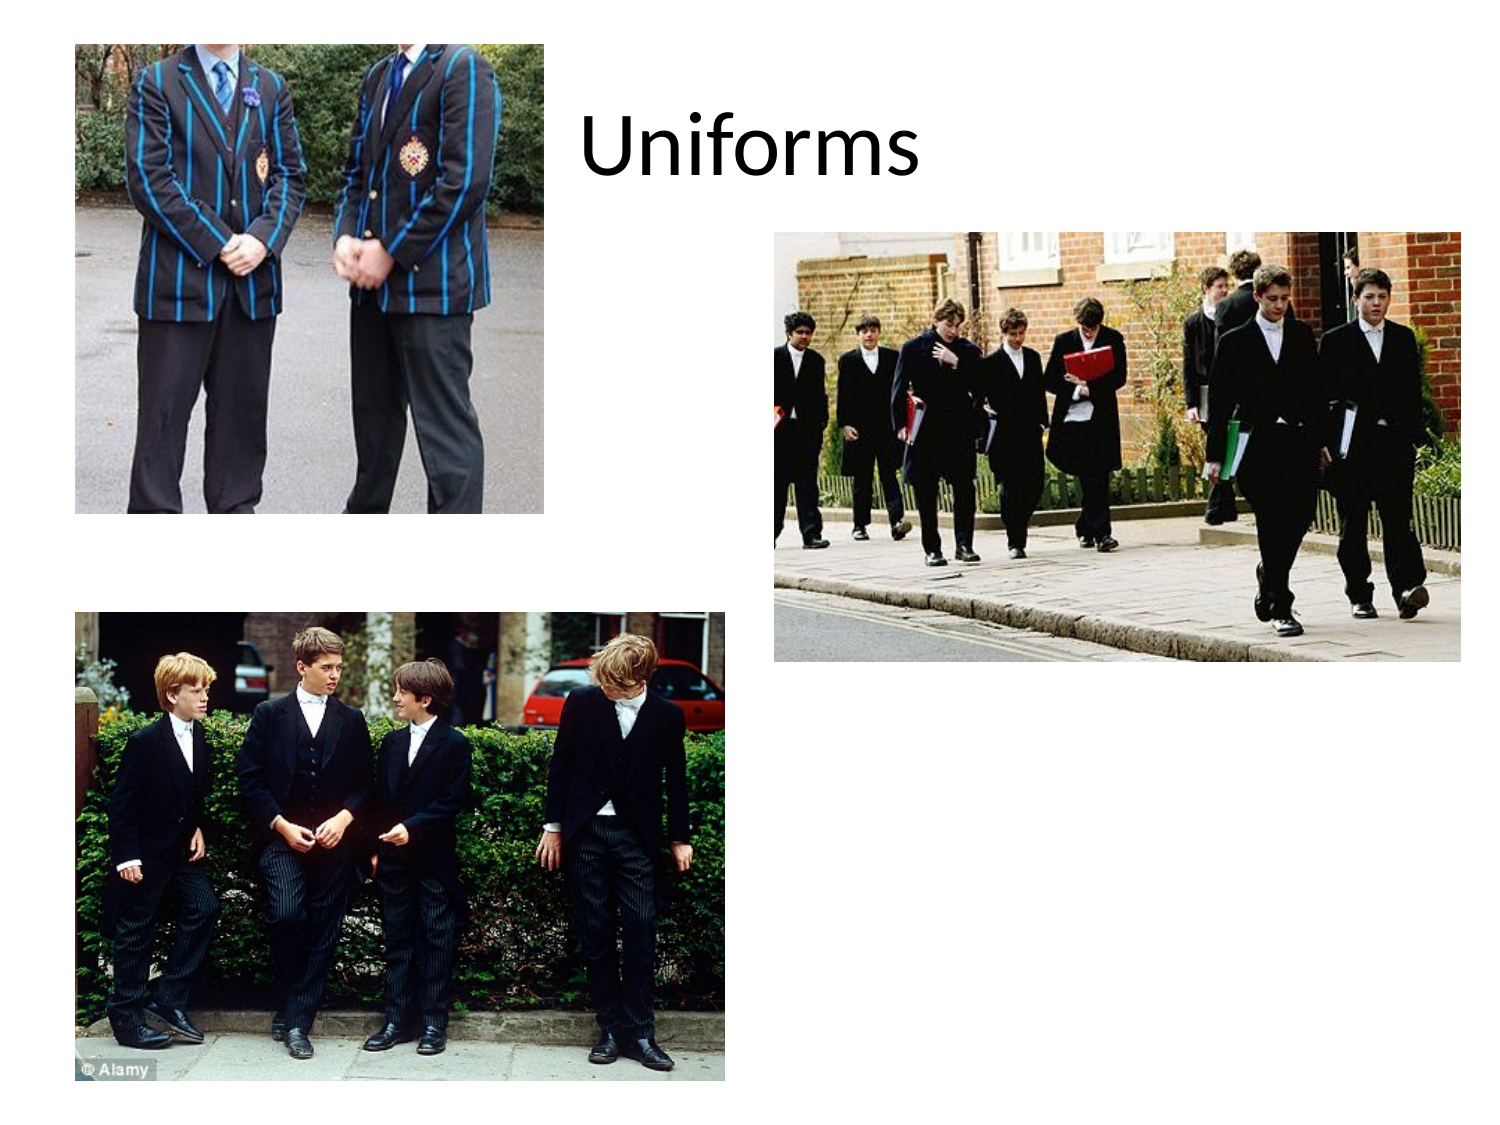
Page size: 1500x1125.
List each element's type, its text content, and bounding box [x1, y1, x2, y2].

title Uniforms [544, 45, 1425, 233]
picture [75, 44, 544, 514]
picture [774, 232, 1461, 662]
picture [75, 612, 725, 1081]
